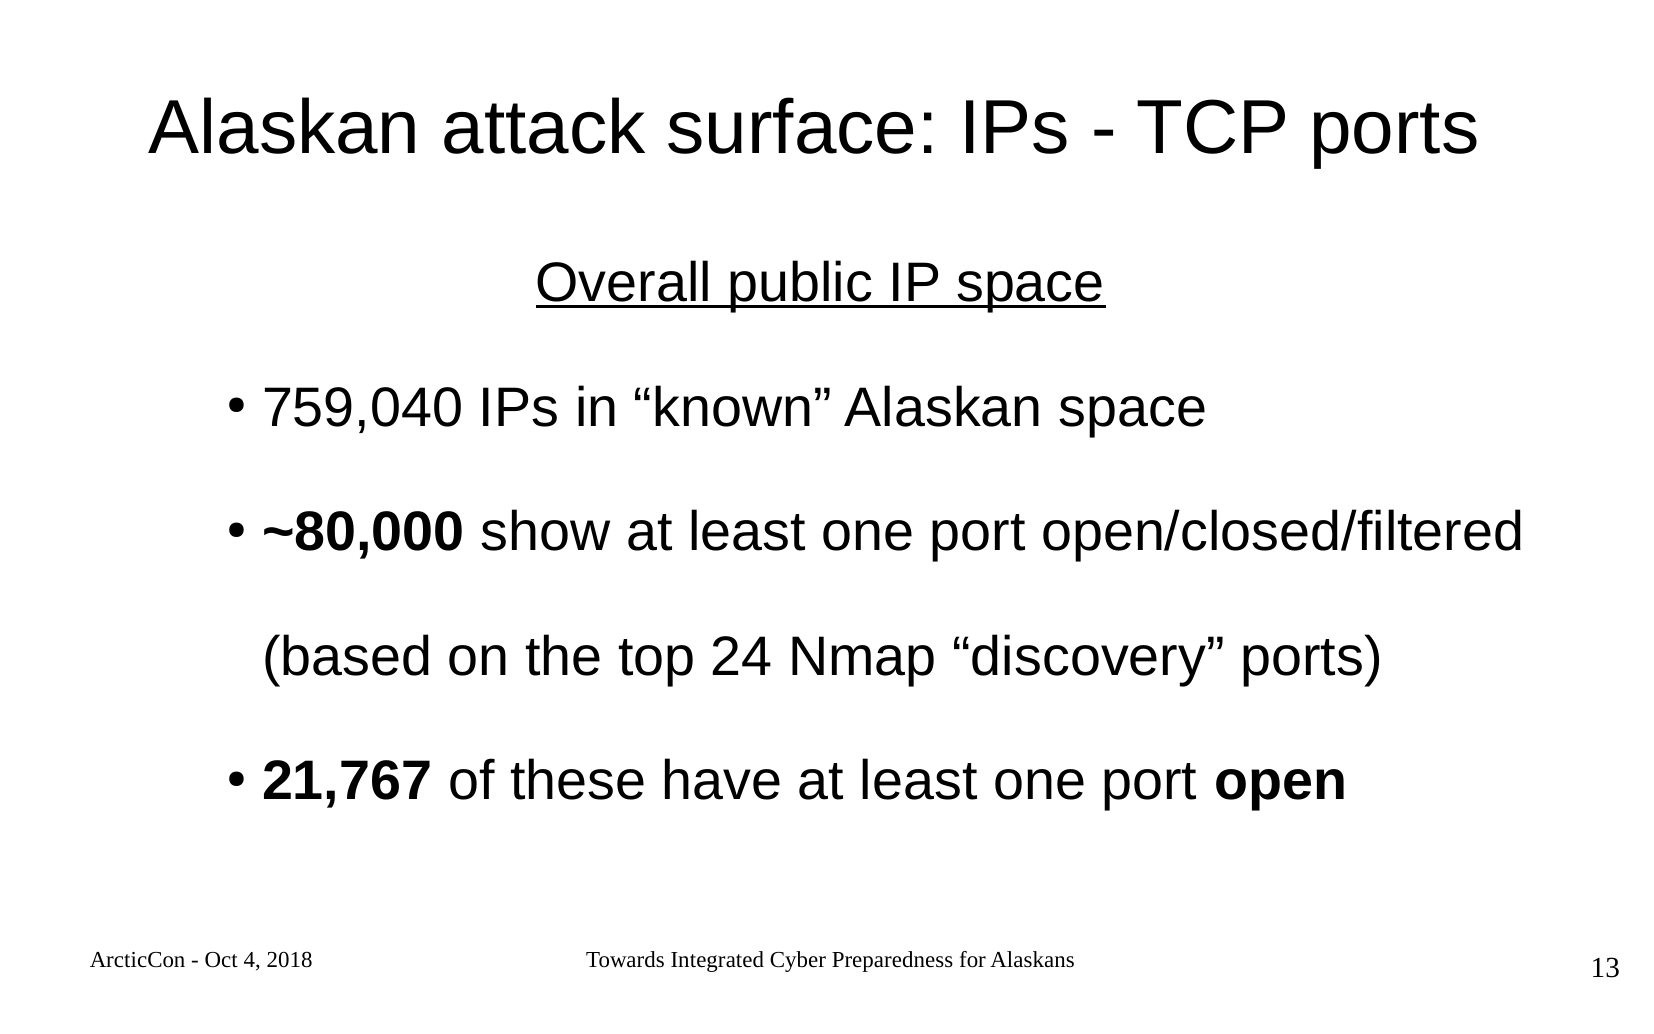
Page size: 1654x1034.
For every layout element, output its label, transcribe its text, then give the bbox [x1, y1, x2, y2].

text_box <number> [1560, 951, 1621, 1023]
subtitle Overall public IP space 759,040 IPs in “known” Alaskan space ~80,000 show at least one port open/closed/filtered (based on the top 24 Nmap “discovery” ports) 21,767 of these have at least one port open [76, 189, 1565, 980]
title Alaskan attack surface: IPs - TCP ports [70, 41, 1559, 214]
